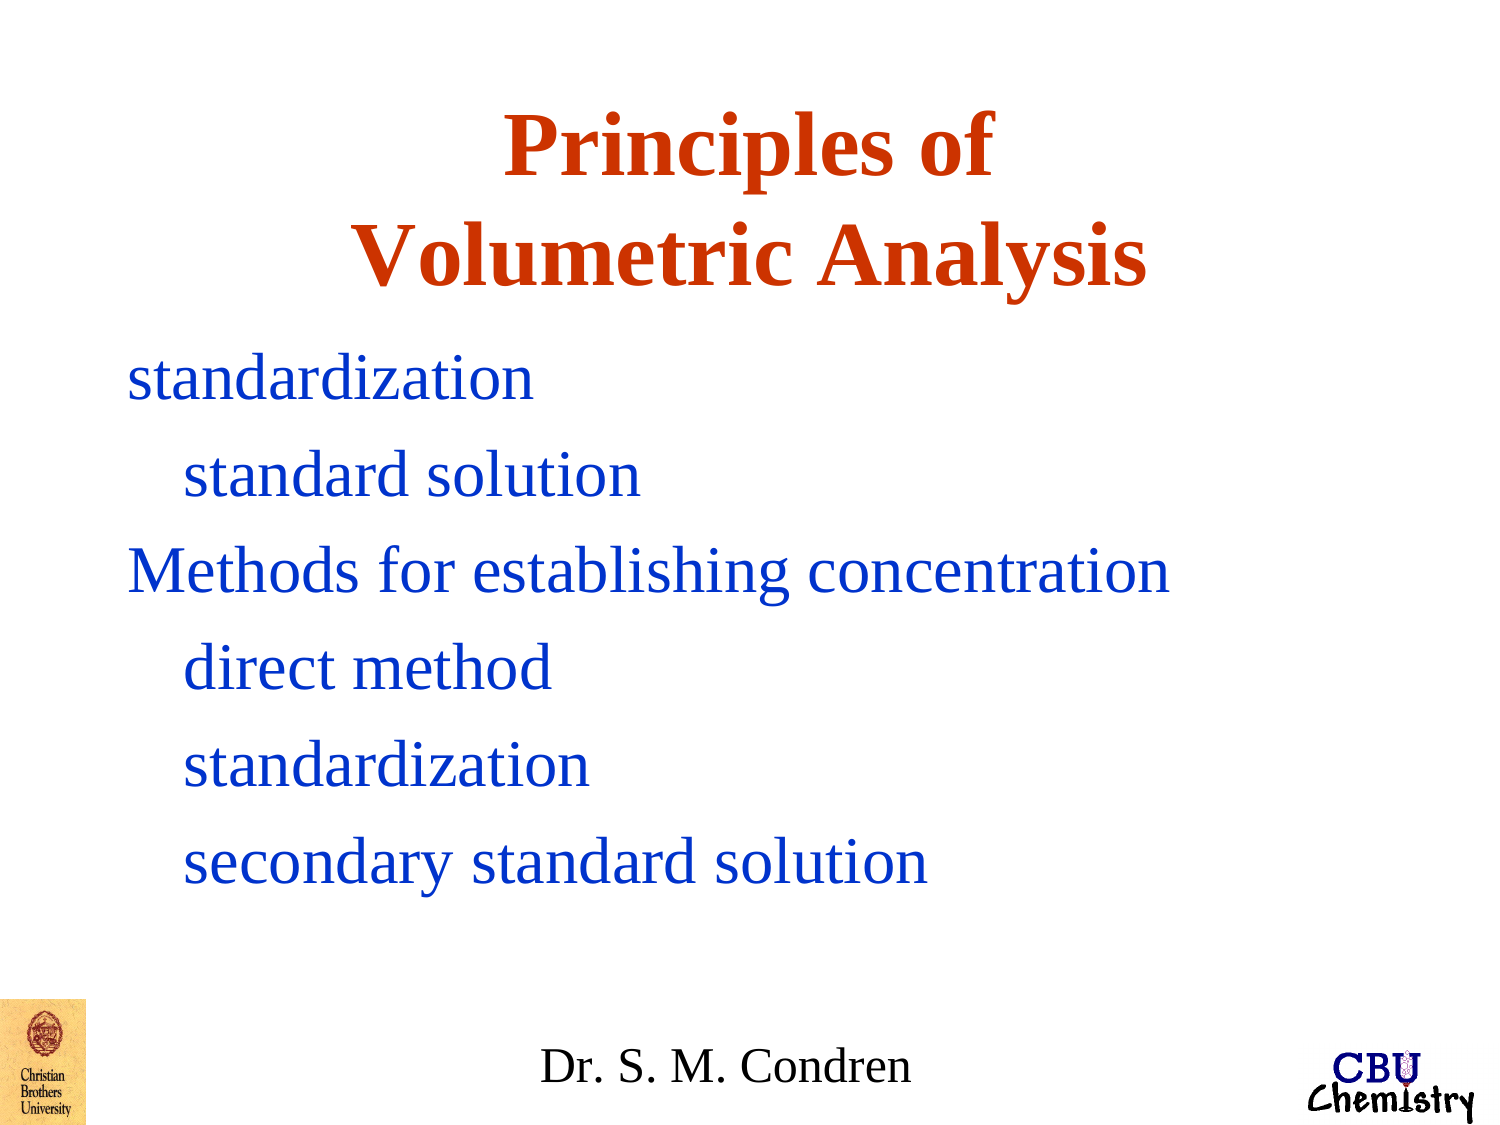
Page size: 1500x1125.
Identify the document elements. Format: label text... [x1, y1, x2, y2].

title Principles of Volumetric Analysis [112, 76, 1388, 312]
list standardization standard solution Methods for establishing concentration direct method standardization secondary standard solution [112, 324, 1388, 1001]
